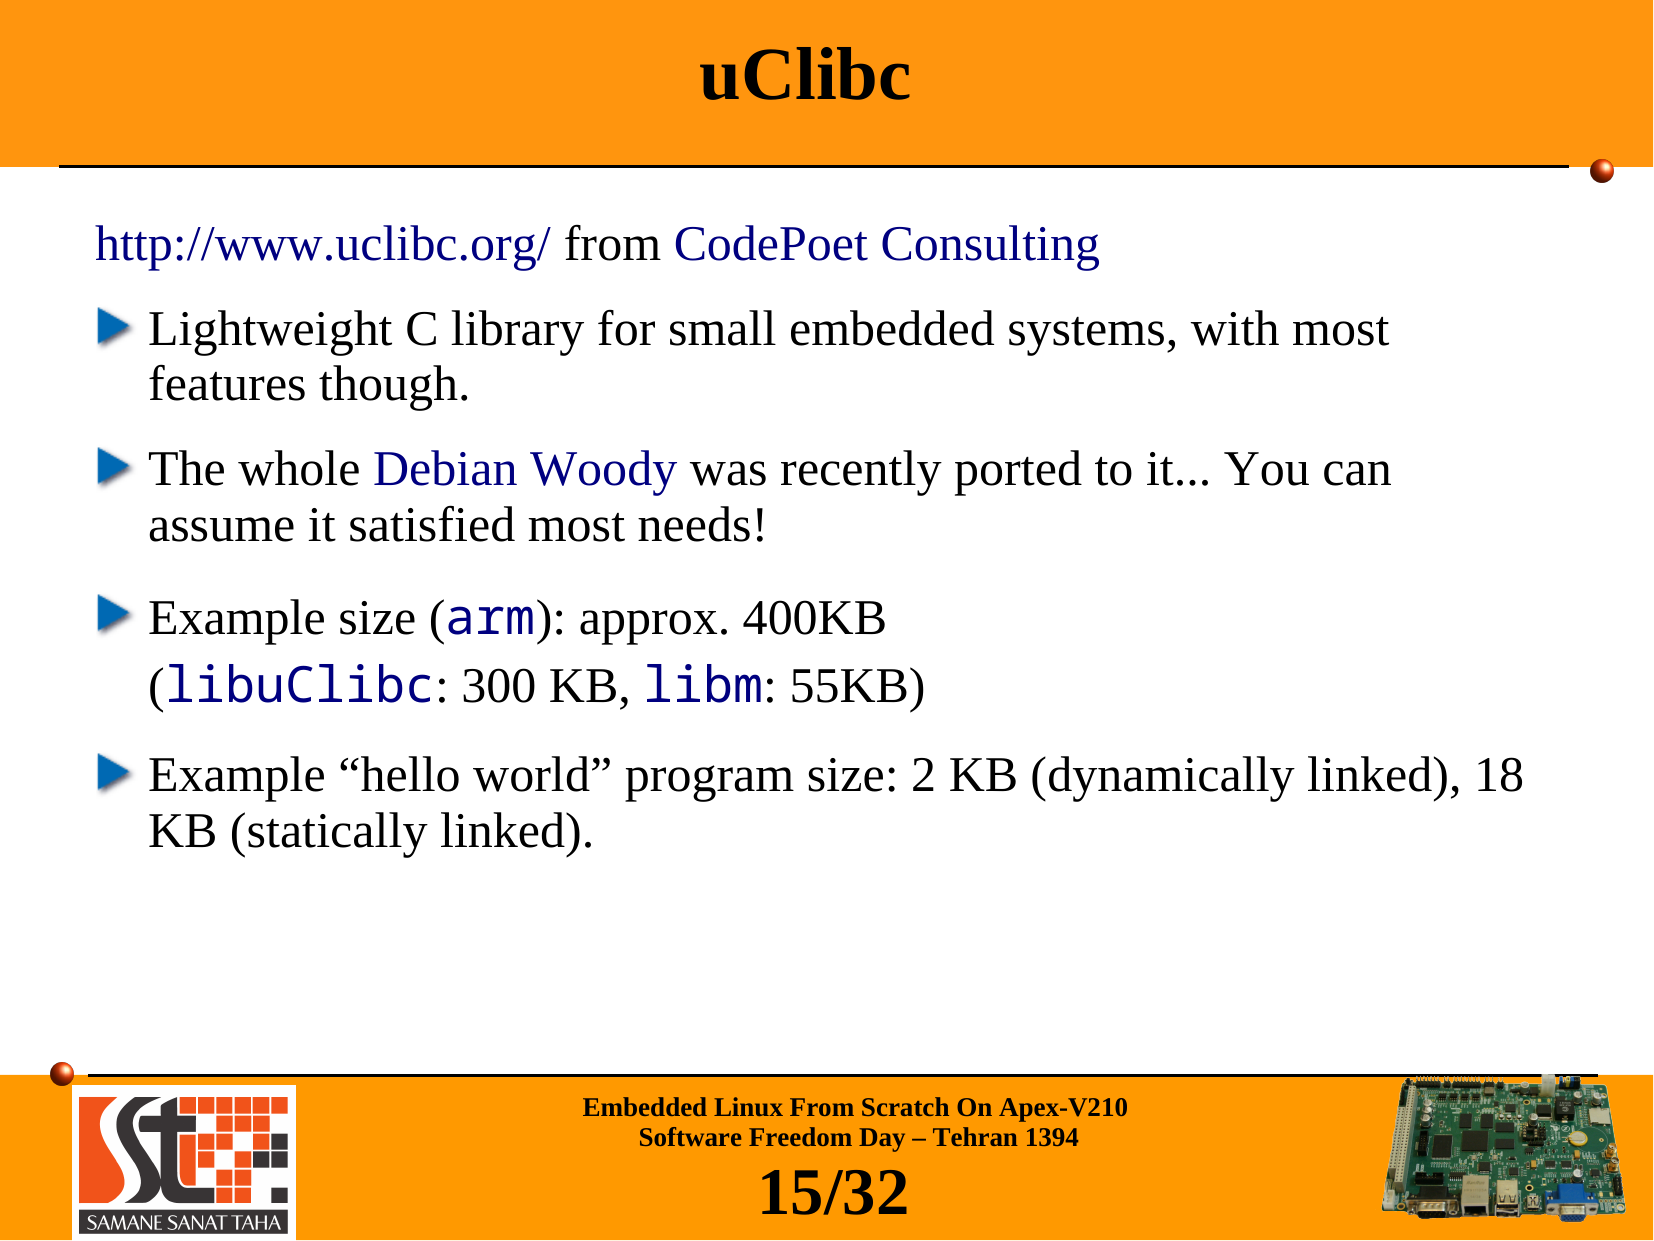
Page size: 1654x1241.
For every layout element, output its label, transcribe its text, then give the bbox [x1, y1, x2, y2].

list http://www.uclibc.org/ from CodePoet Consulting Lightweight C library for small embedded systems, with most features though. The whole Debian Woody was recently ported to it... You can assume it satisfied most needs! Example size (arm): approx. 400KB (libuClibc: 300 KB, libm: 55KB) Example “hello world” program size: 2 KB (dynamically linked), 18 KB (statically linked). [77, 216, 1549, 1066]
title uClibc [60, 25, 1551, 124]
picture [1371, 1074, 1626, 1236]
picture [72, 1085, 296, 1241]
